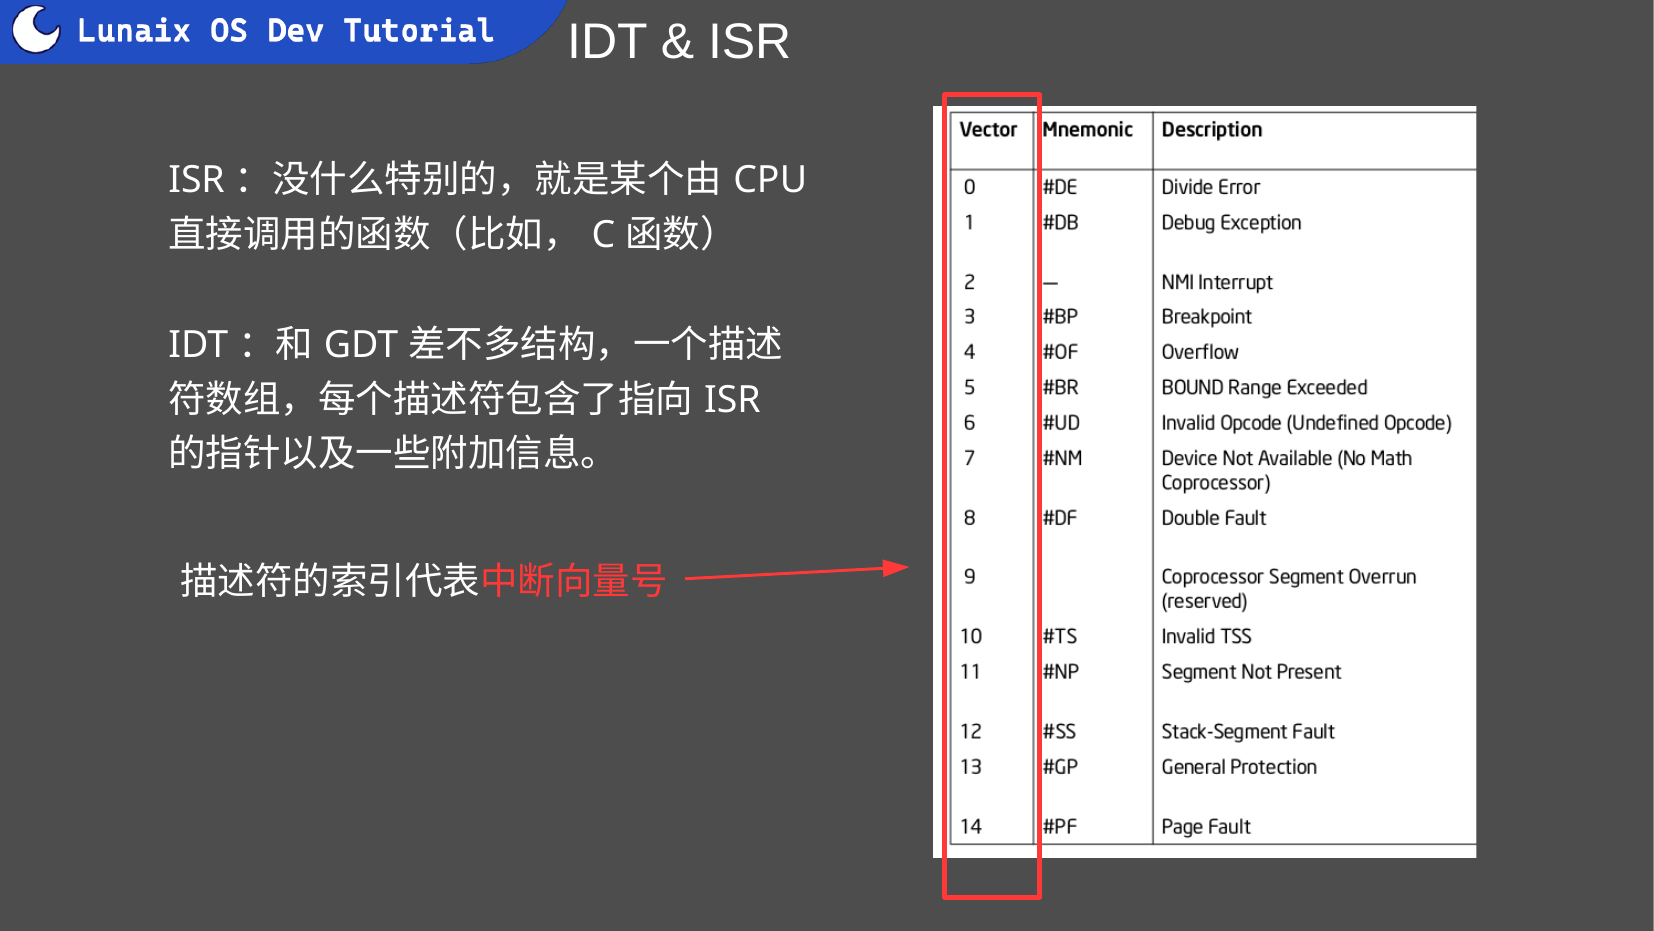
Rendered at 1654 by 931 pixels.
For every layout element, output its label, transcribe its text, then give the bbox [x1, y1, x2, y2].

text_box IDT：和GDT差不多结构，一个描述符数组，每个描述符包含了指向ISR的指针以及一些附加信息。 [153, 306, 815, 485]
title IDT & ISR [566, 0, 1654, 83]
picture [0, 0, 1654, 931]
text_box 描述符的索引代表中断向量号 [165, 543, 686, 613]
text_box ISR：没什么特别的，就是某个由CPU直接调用的函数（比如，C函数） [153, 141, 851, 320]
